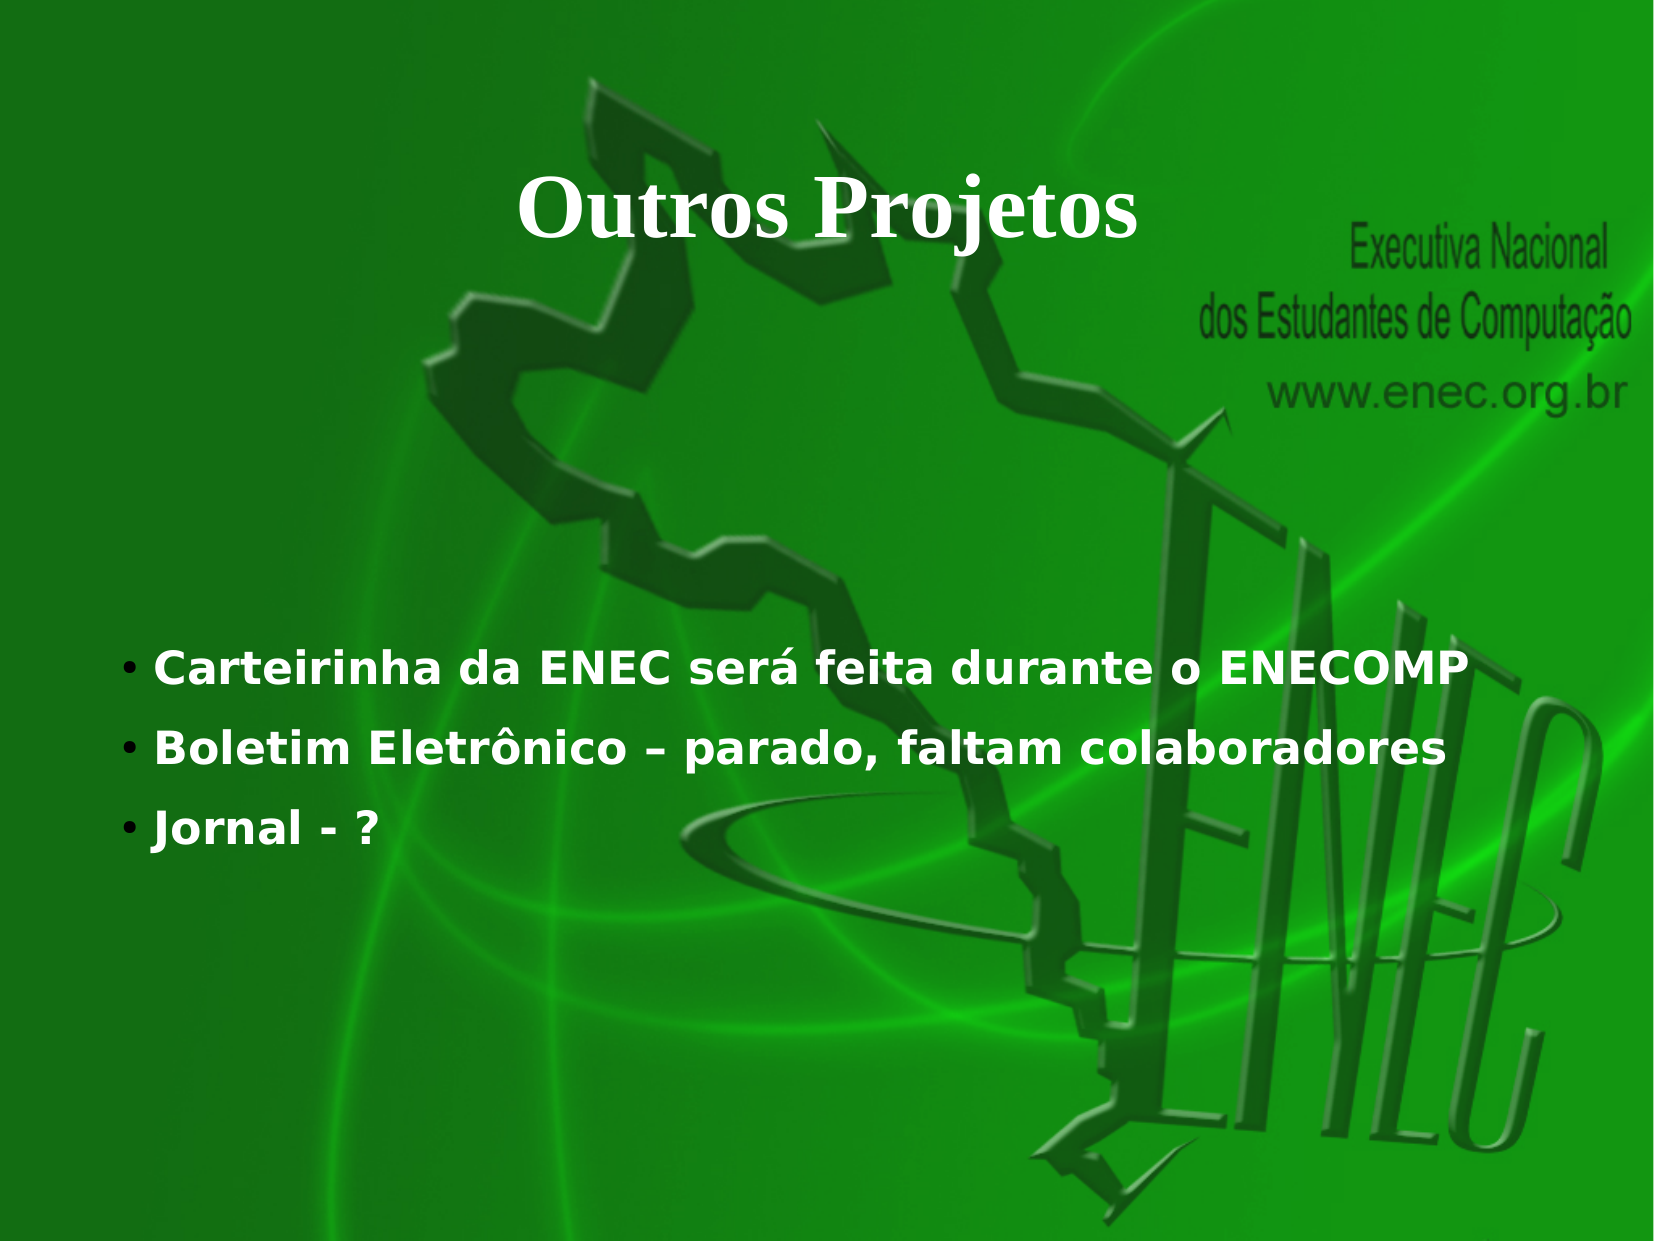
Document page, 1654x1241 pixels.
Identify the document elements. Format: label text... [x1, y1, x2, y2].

picture [0, 0, 1654, 1241]
title Outros Projetos [121, 103, 1534, 311]
text_box Carteirinha da ENEC será feita durante o ENECOMP Boletim Eletrônico – parado, faltam colaboradores Jornal - ? [121, 344, 1534, 1127]
